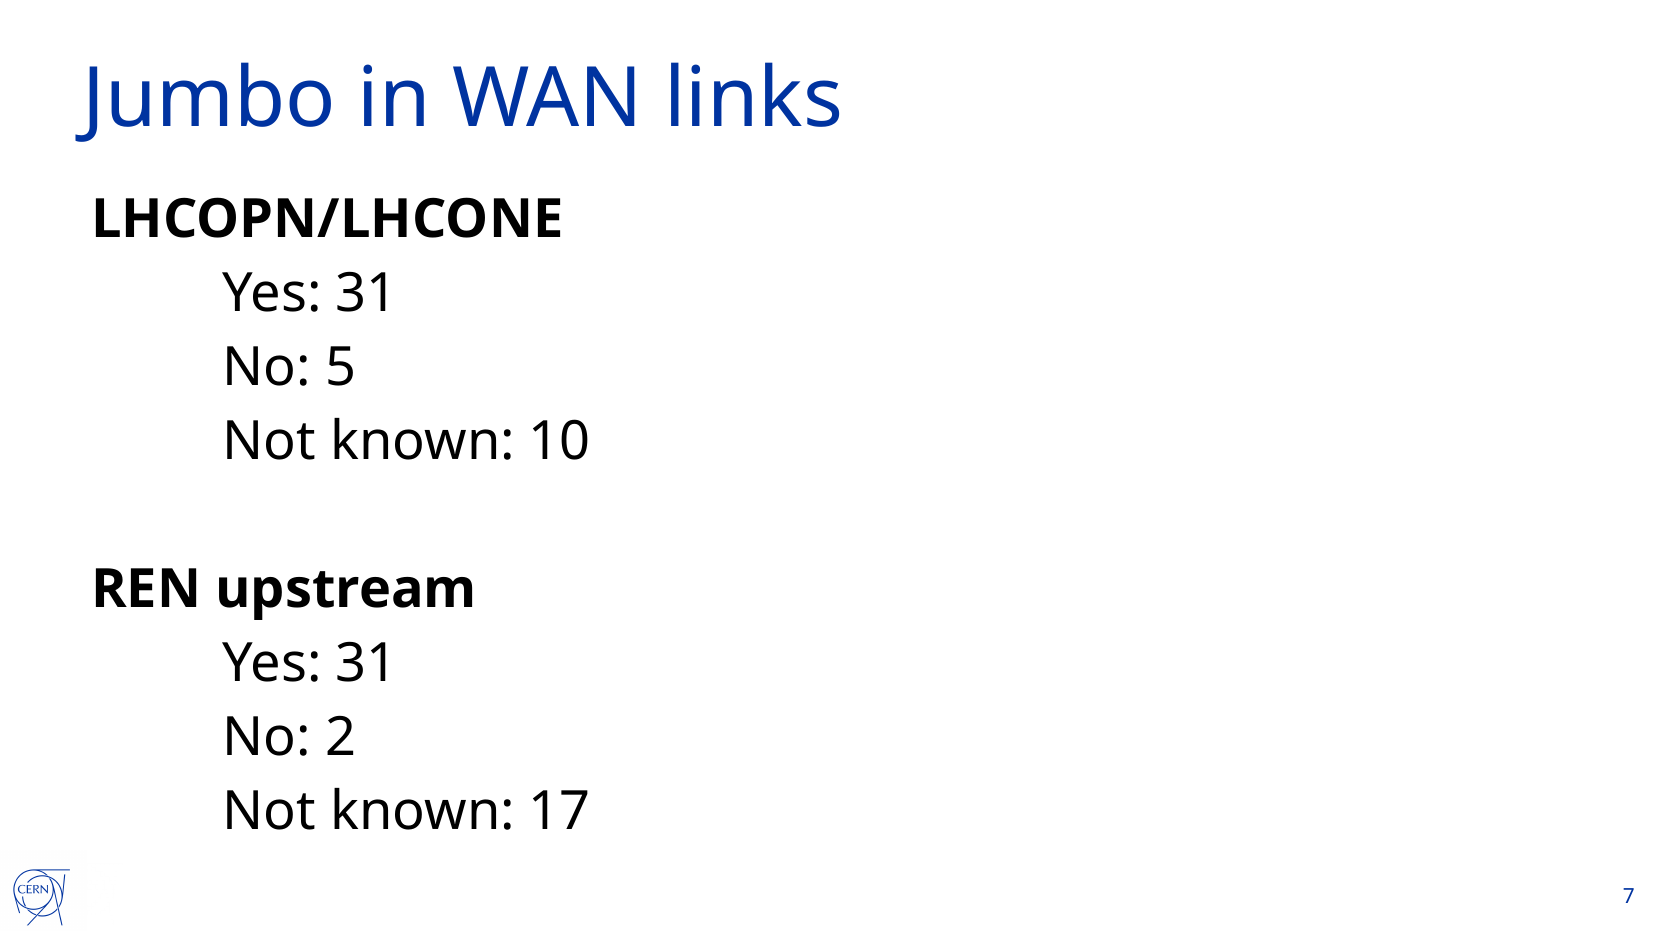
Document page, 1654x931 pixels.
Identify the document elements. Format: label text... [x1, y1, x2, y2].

title Jumbo in WAN links [82, 37, 1571, 173]
picture [0, 850, 76, 931]
text_box LHCOPN/LHCONE Yes: 31 No: 5 Not known: 10 REN upstream Yes: 31 No: 2 Not known: 17 [76, 172, 1601, 931]
